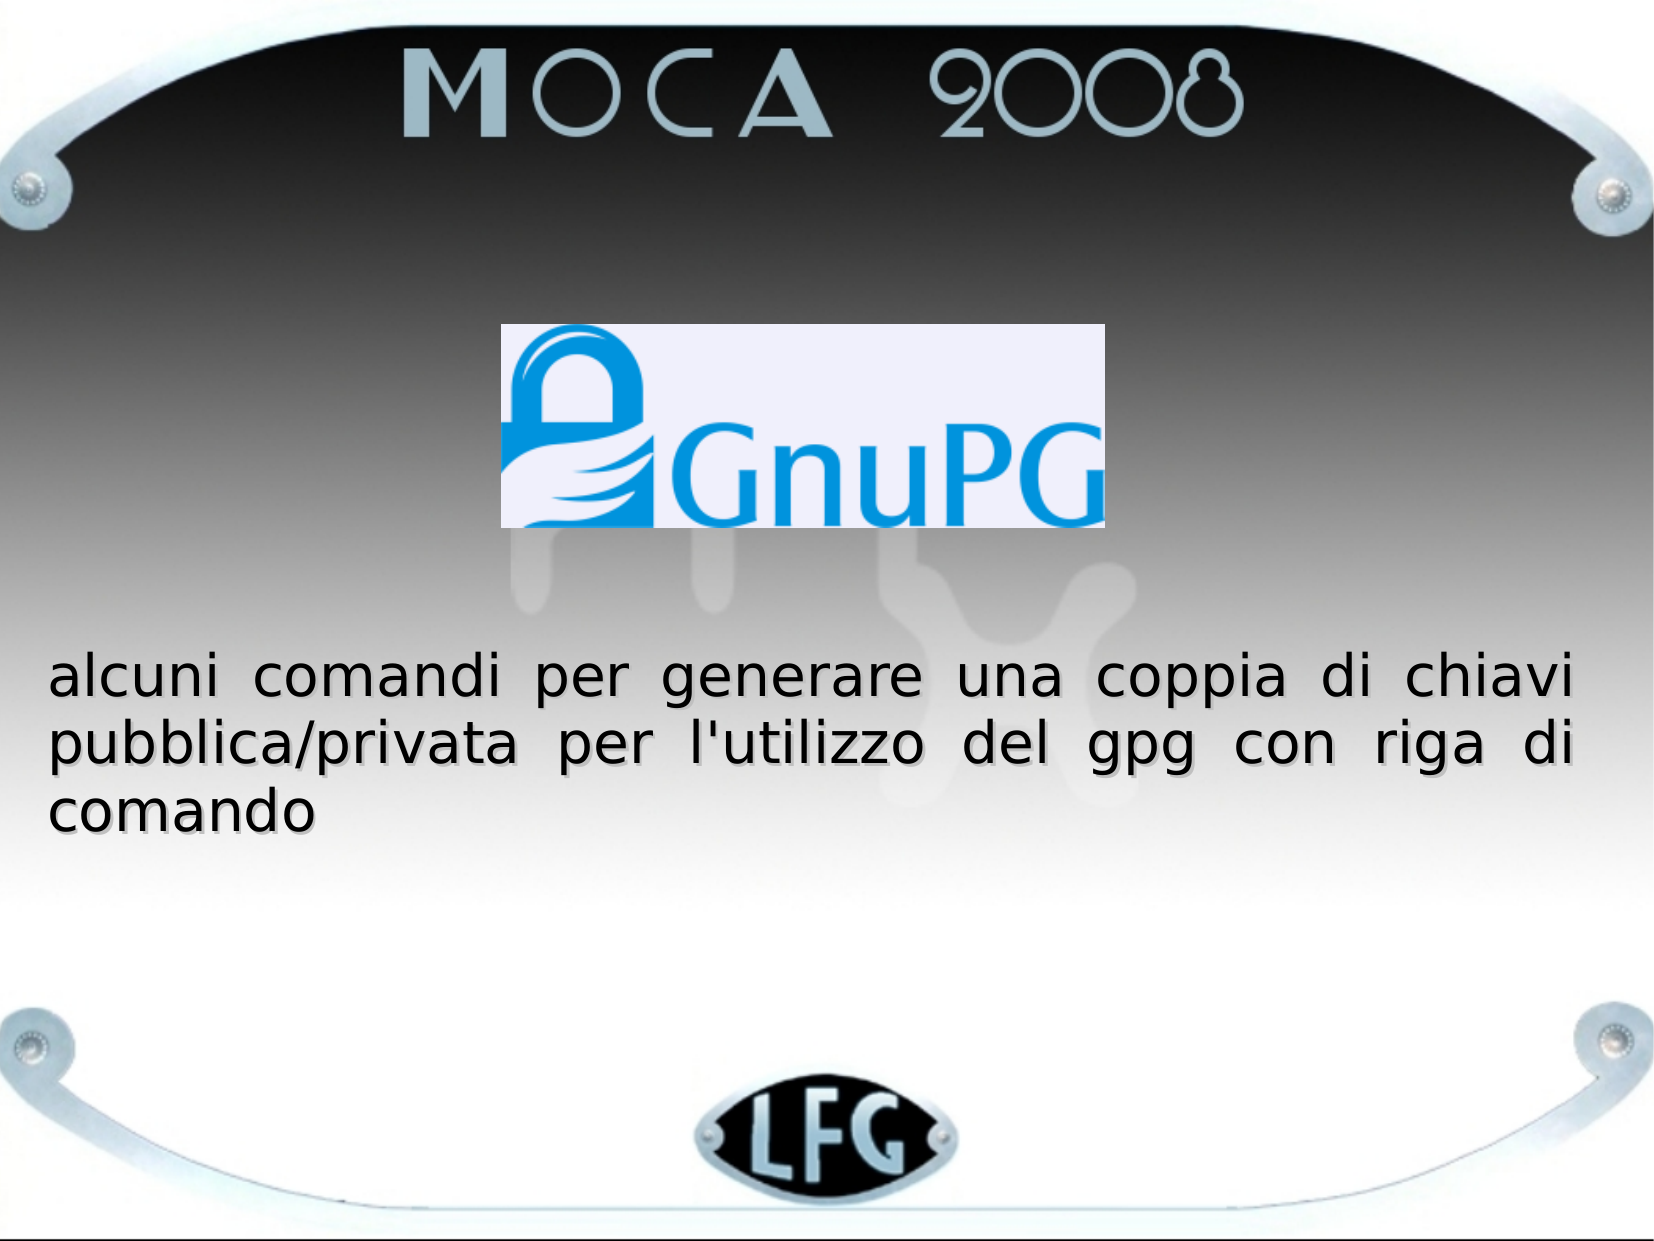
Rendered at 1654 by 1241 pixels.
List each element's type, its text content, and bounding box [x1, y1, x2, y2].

text_box alcuni comandi per generare una coppia di chiavi pubblica/privata per l'utilizzo del gpg con riga di comando [32, 547, 1592, 1077]
picture [0, 0, 1654, 1241]
